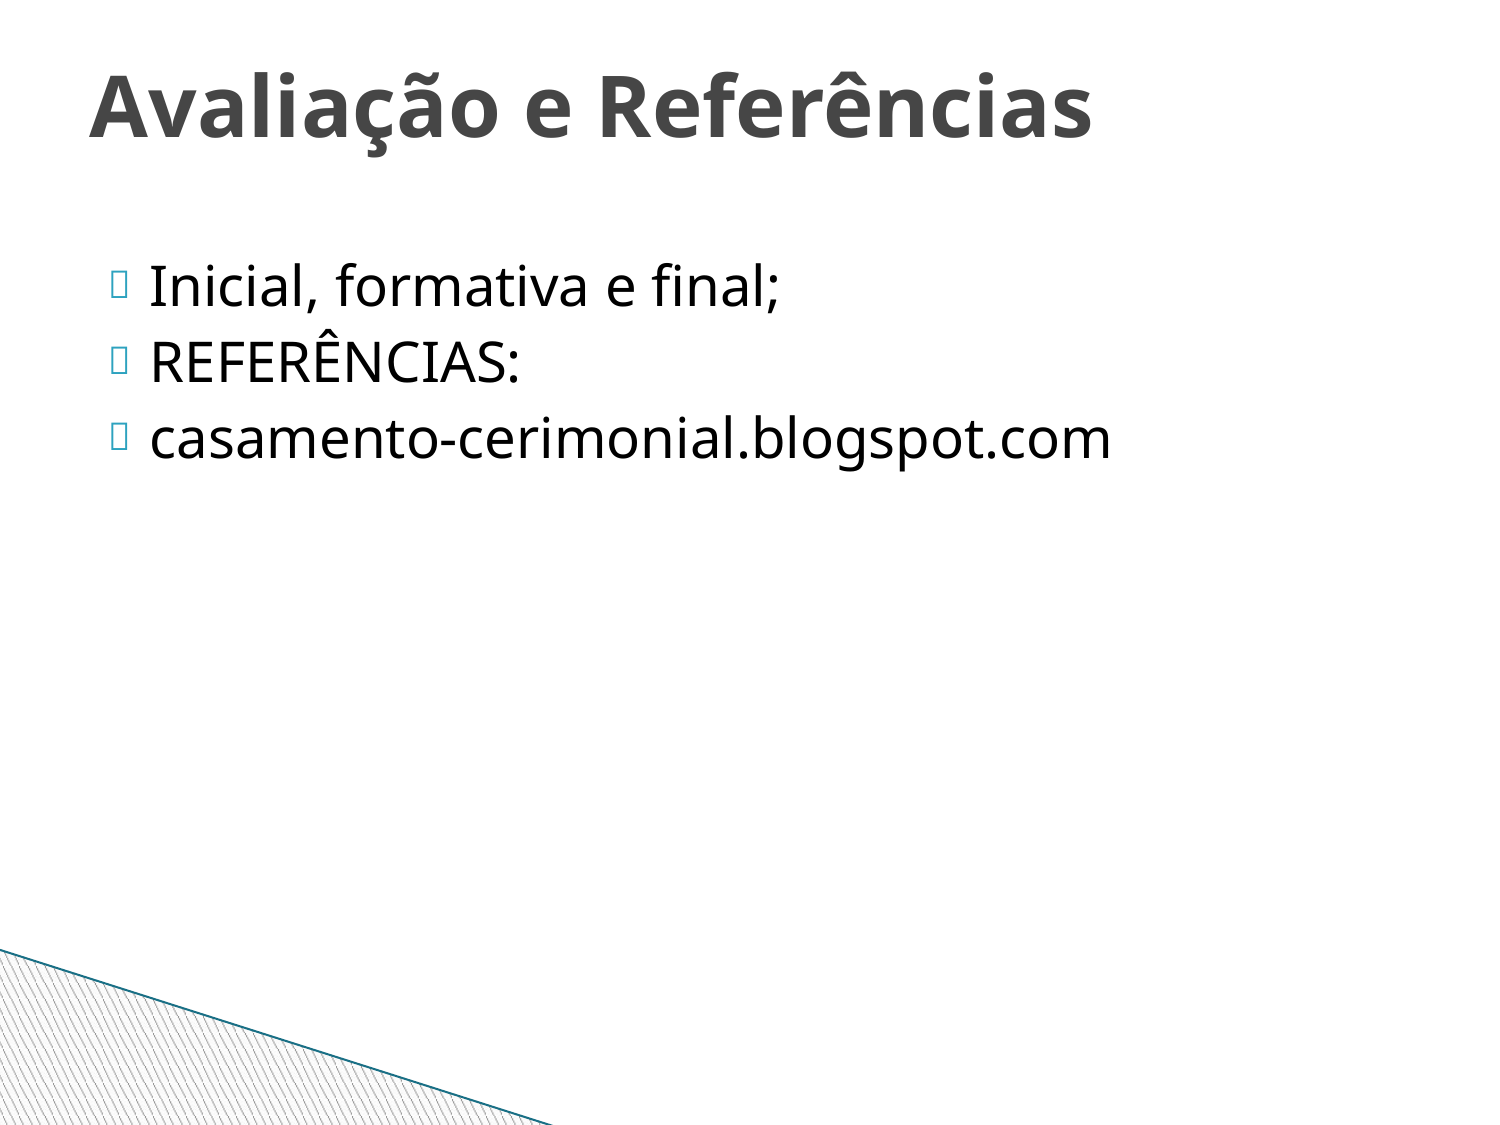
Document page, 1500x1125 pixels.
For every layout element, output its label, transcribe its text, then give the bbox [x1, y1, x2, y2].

title Avaliação e Referências [75, 45, 1425, 233]
list Inicial, formativa e final; REFERÊNCIAS: casamento-cerimonial.blogspot.com [75, 243, 1425, 986]
picture [0, 952, 543, 1125]
